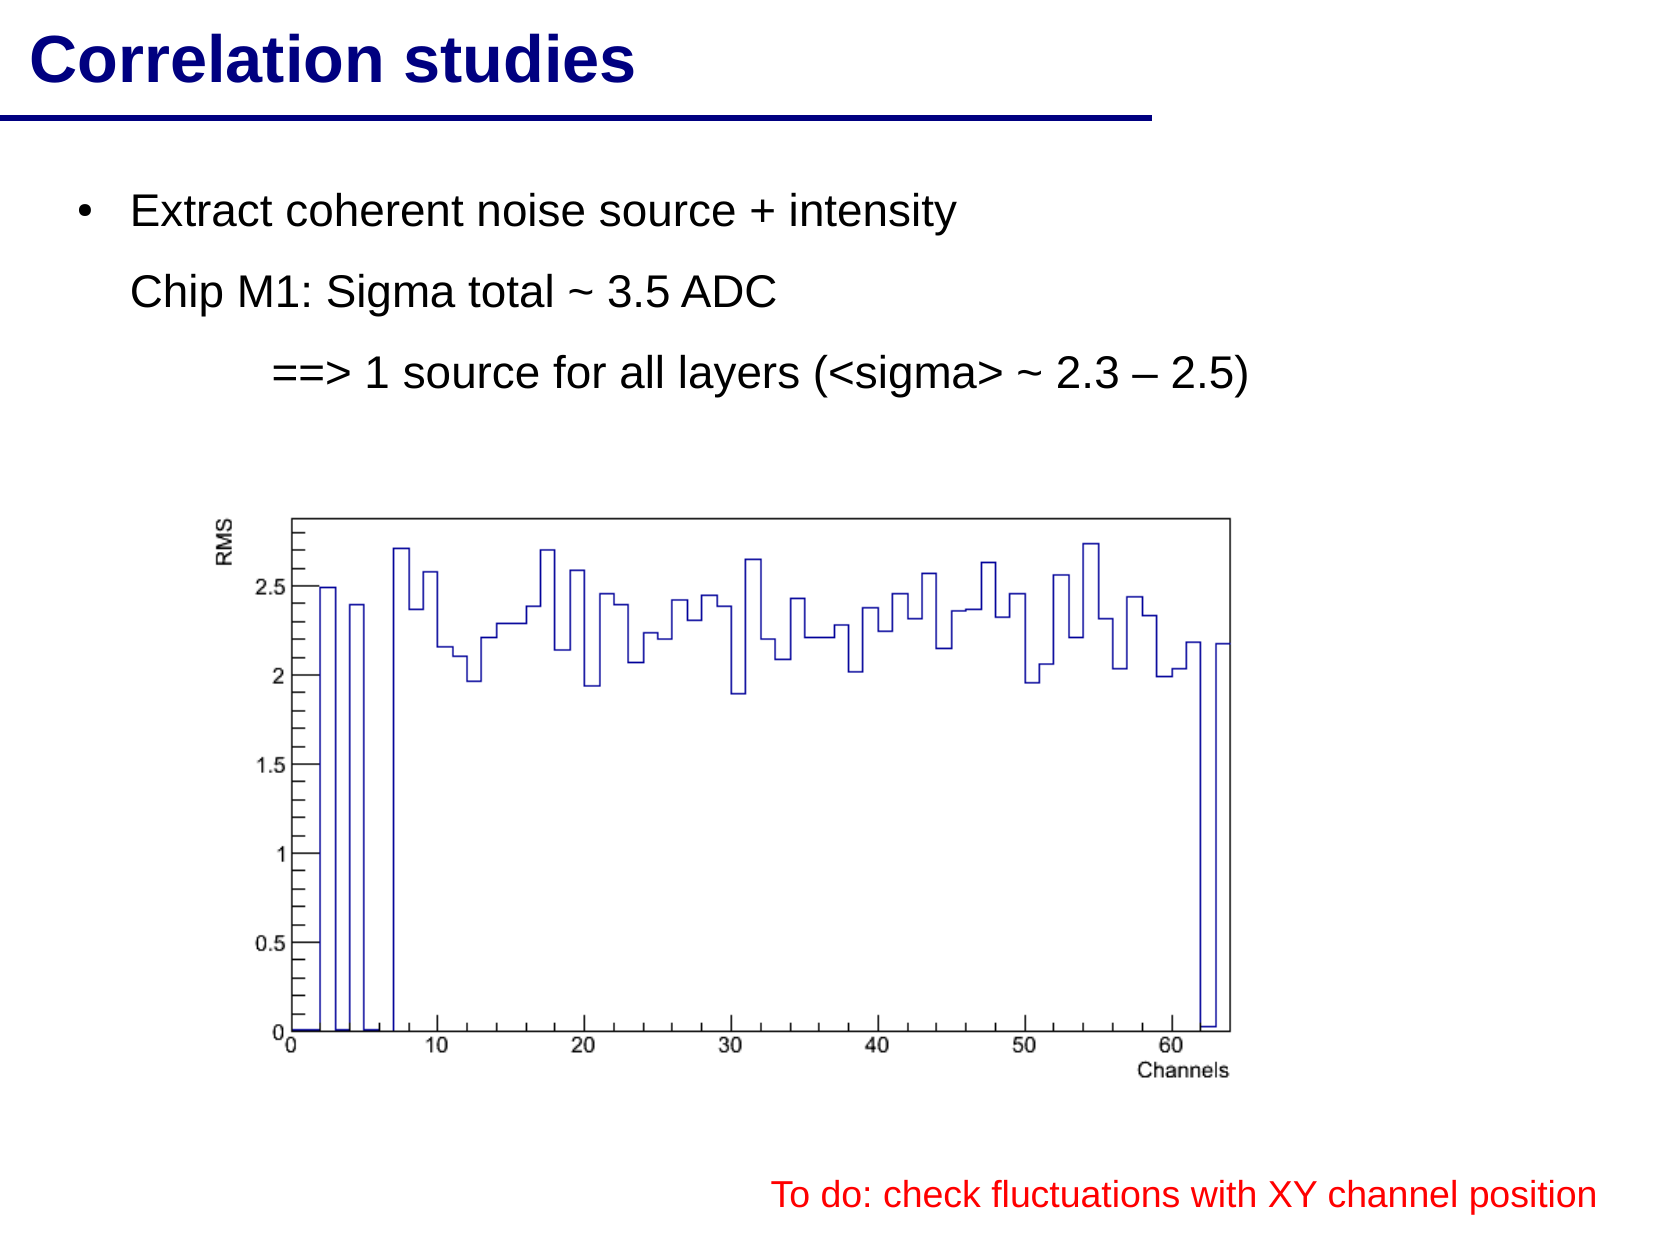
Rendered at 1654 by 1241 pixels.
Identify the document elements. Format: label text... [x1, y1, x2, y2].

list Extract coherent noise source + intensity Chip M1: Sigma total ~ 3.5 ADC ==> 1 source for all layers (<sigma> ~ 2.3 – 2.5) [59, 185, 1548, 1004]
text_box To do: check fluctuations with XY channel position [755, 1165, 1642, 1223]
title Correlation studies [29, 0, 1625, 119]
picture [171, 451, 1375, 1134]
